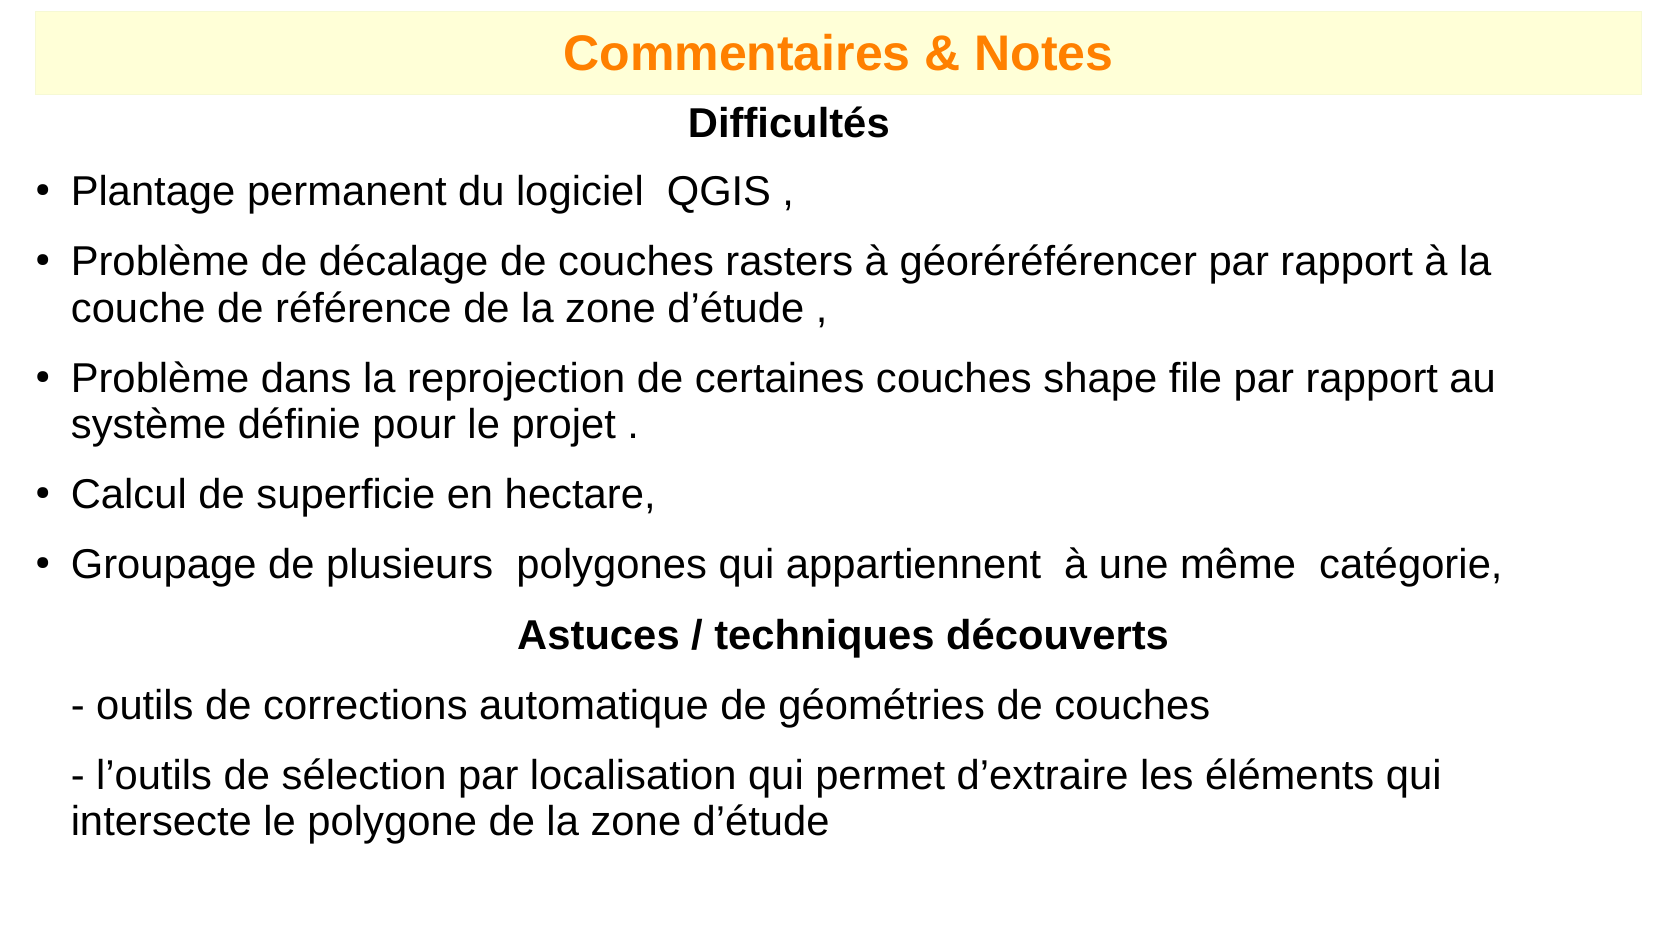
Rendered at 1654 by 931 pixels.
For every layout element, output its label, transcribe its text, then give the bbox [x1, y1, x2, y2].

text_box Commentaires & Notes [35, 11, 1642, 95]
text_box Plantage permanent du logiciel QGIS , Problème de décalage de couches rasters à géoréréférencer par rapport à la couche de référence de la zone d’étude , Problème dans la reprojection de certaines couches shape file par rapport au système définie pour le projet . Calcul de superficie en hectare, Groupage de plusieurs polygones qui appartiennent à une même catégorie, Astuces / techniques découverts - outils de corrections automatique de géométries de couches - l’outils de sélection par localisation qui permet d’extraire les éléments qui intersecte le polygone de la zone d’étude [20, 160, 1642, 931]
text_box Difficultés [673, 95, 957, 200]
